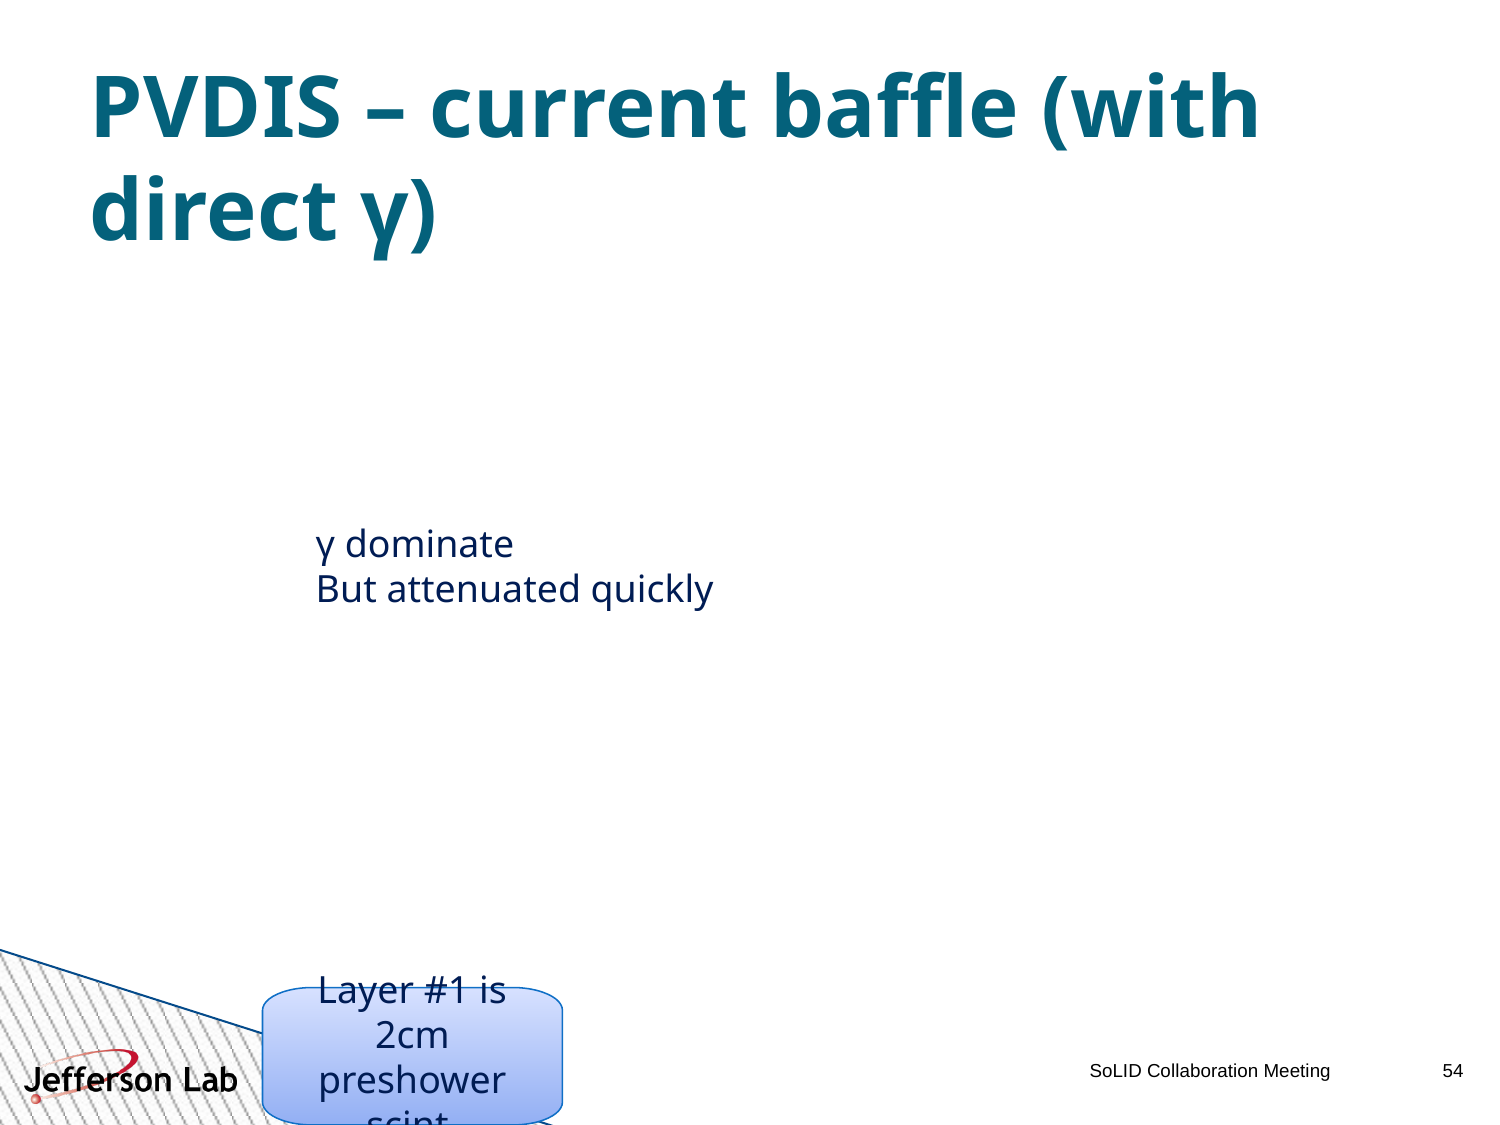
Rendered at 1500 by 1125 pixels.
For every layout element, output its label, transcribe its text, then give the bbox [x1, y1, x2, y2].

text_box Layer #1 is 2cm preshower scint. [262, 987, 563, 1125]
text_box SoLID Collaboration Meeting [1074, 1051, 1419, 1112]
picture [0, 952, 298, 1125]
text_box γ dominate But attenuated quickly [300, 512, 760, 618]
text_box <number> [1418, 1051, 1479, 1111]
text_box PVDIS – current baffle (with direct γ) [75, 45, 1425, 265]
